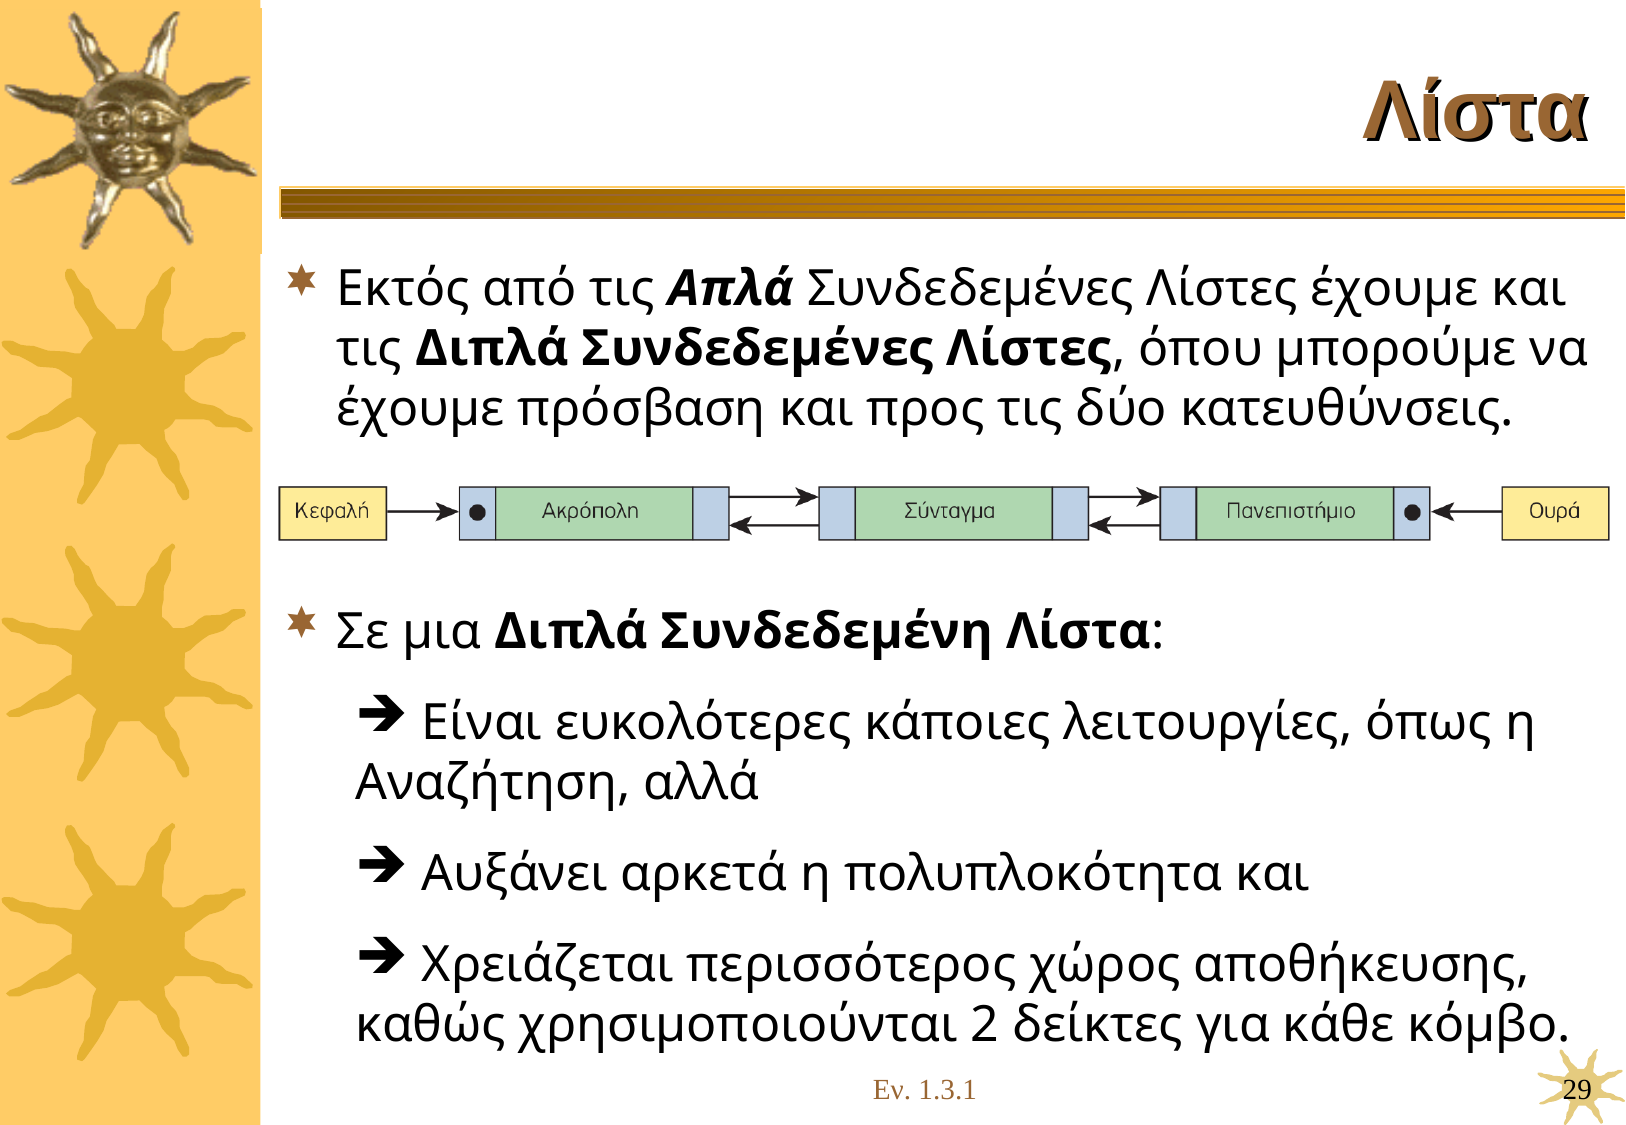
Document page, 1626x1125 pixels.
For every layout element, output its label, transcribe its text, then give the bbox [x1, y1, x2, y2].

text_box Εκτός από τις Απλά Συνδεδεμένες Λίστες έχουμε και τις Διπλά Συνδεδεμένες Λίστες, όπου μπορούμε να έχουμε πρόσβαση και προς τις δύο κατευθύνσεις. [265, 248, 1625, 473]
picture [1, 163, 262, 254]
text_box Λίστα [0, 0, 1625, 163]
text_box Σε μια Διπλά Συνδεδεμένη Λίστα: Είναι ευκολότερες κάποιες λειτουργίες, όπως η Αναζήτηση, αλλά Αυξάνει αρκετά η πολυπλοκότητα και Χρειάζεται περισσότερος χώρος αποθήκευσης, καθώς χρησιμοποιούνται 2 δείκτες για κάθε κόμβο. [265, 590, 1625, 1114]
picture [265, 469, 1620, 552]
